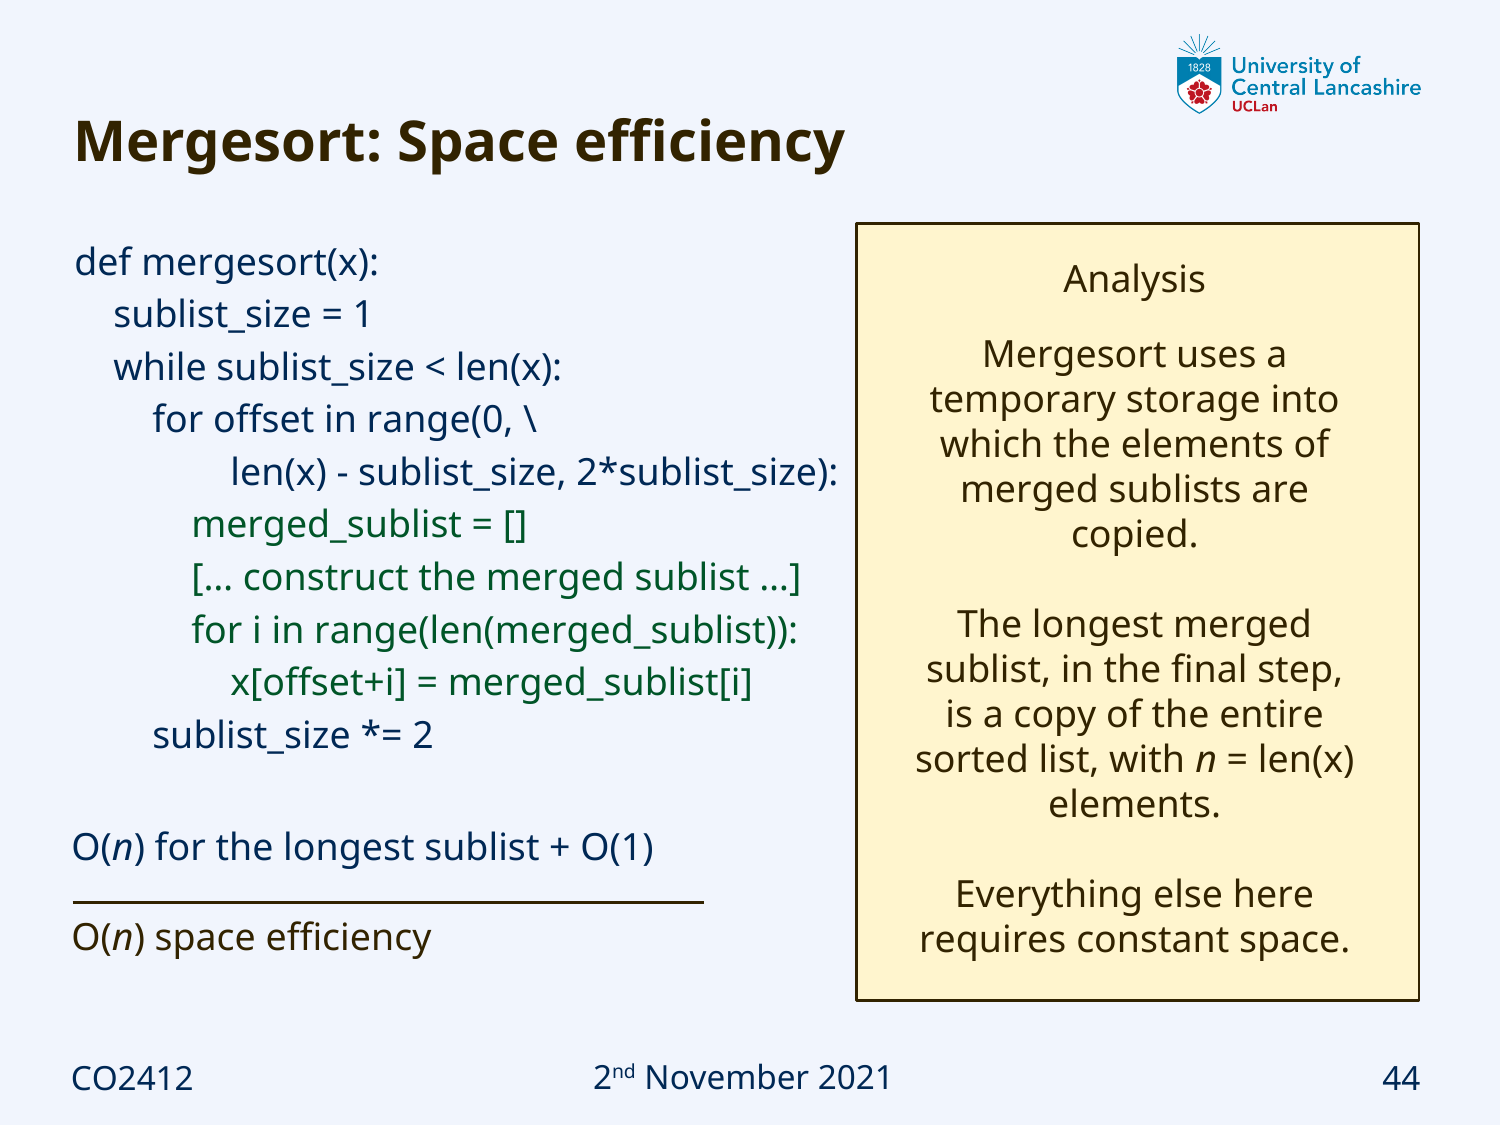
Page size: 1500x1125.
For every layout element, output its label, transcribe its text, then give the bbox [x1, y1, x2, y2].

picture [1177, 34, 1421, 93]
text_box Analysis Mergesort uses a temporary storage into which the elements of merged sublists are copied. The longest merged sublist, in the final step, is a copy of the entire sorted list, with n = len(x) elements. Everything else here requires constant space. [893, 247, 1377, 968]
title Mergesort: Space efficiency [58, 93, 1475, 186]
text_box [856, 223, 1419, 1001]
text_box def mergesort(x): sublist_size = 1 while sublist_size < len(x): for offset in range(0, \ len(x) - sublist_size, 2*sublist_size): merged_sublist = [] [… construct the merged sublist …] for i in range(len(merged_sublist)): x[offset+i] = merged_sublist[i] sublist_size *= 2 [59, 222, 1485, 1027]
text_box O(n) for the longest sublist + O(1) O(n) space efficiency [56, 815, 763, 966]
